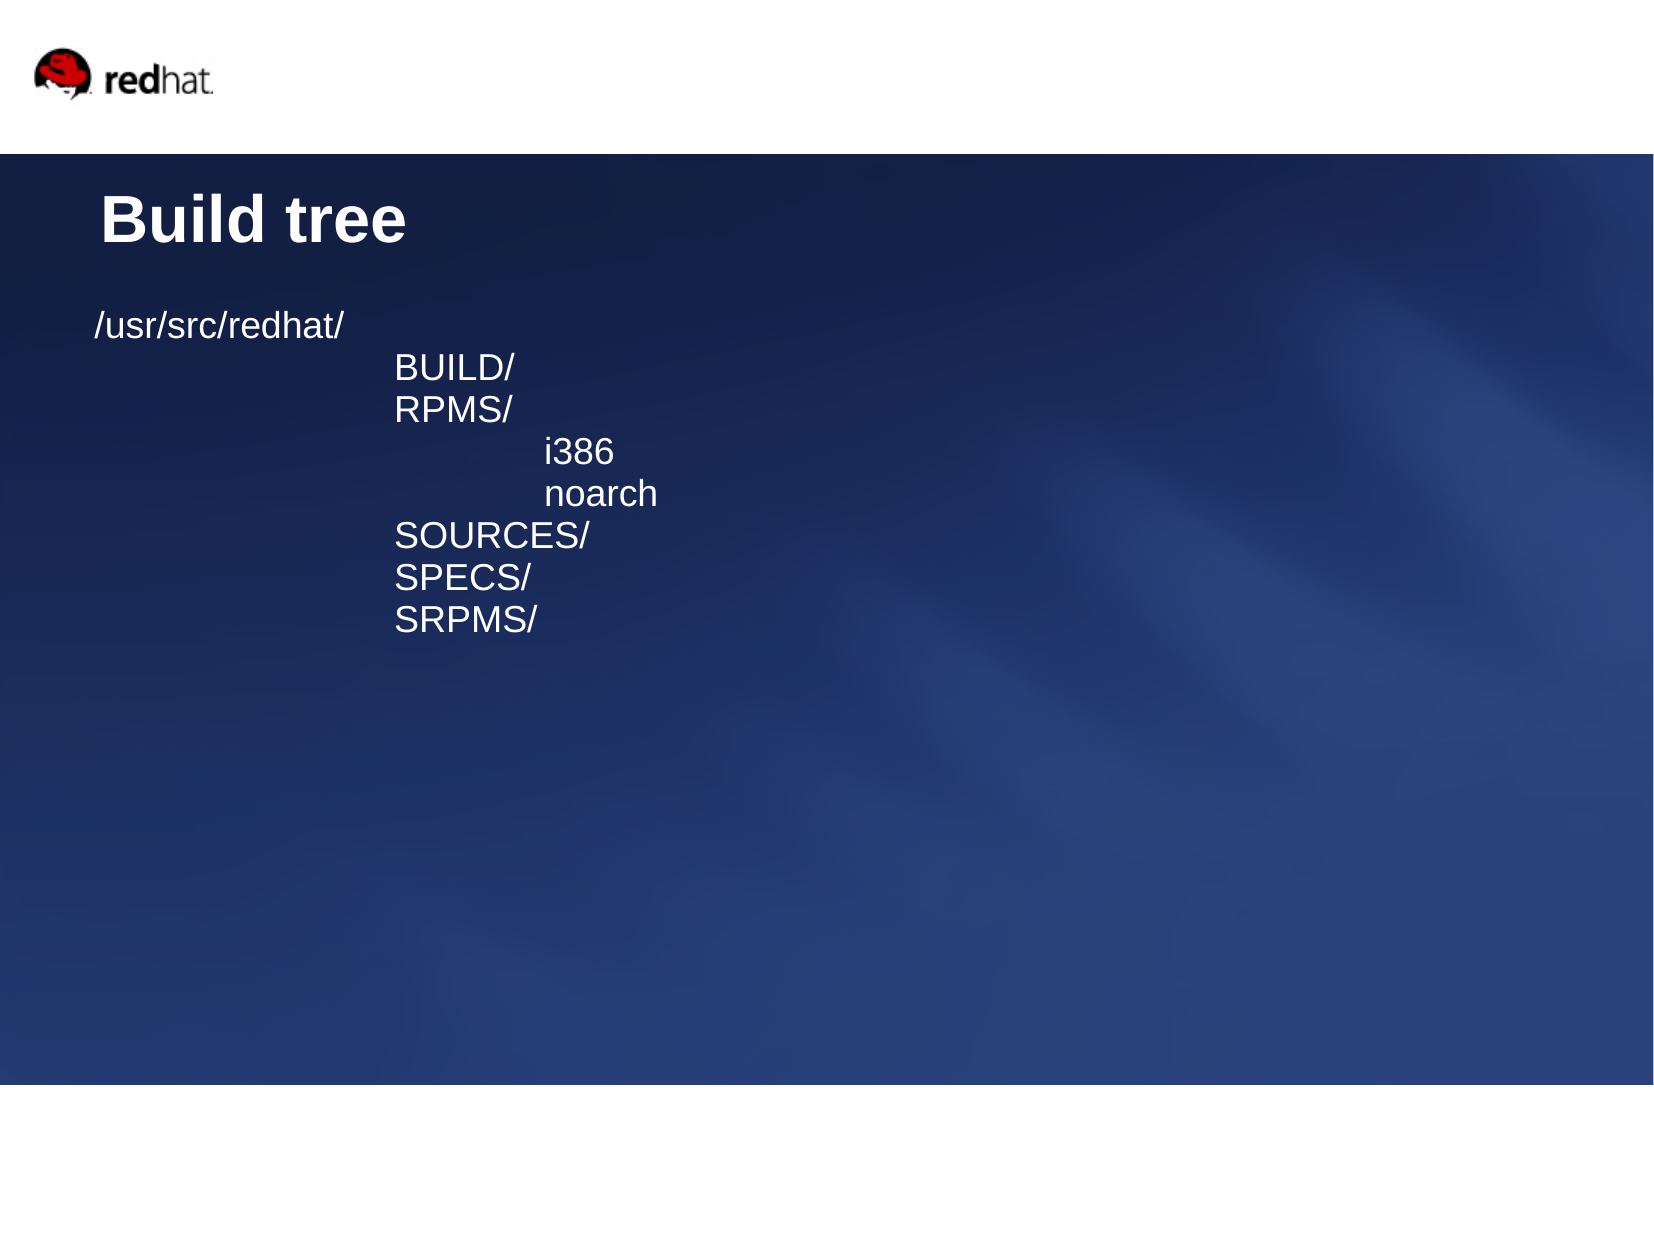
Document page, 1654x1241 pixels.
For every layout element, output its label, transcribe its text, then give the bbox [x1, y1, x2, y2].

picture [0, 154, 1654, 1085]
title Build tree [100, 164, 1506, 275]
picture [33, 46, 213, 108]
list /usr/src/redhat/ BUILD/ RPMS/ i386 noarch SOURCES/ SPECS/ SRPMS/ [94, 304, 1500, 1083]
